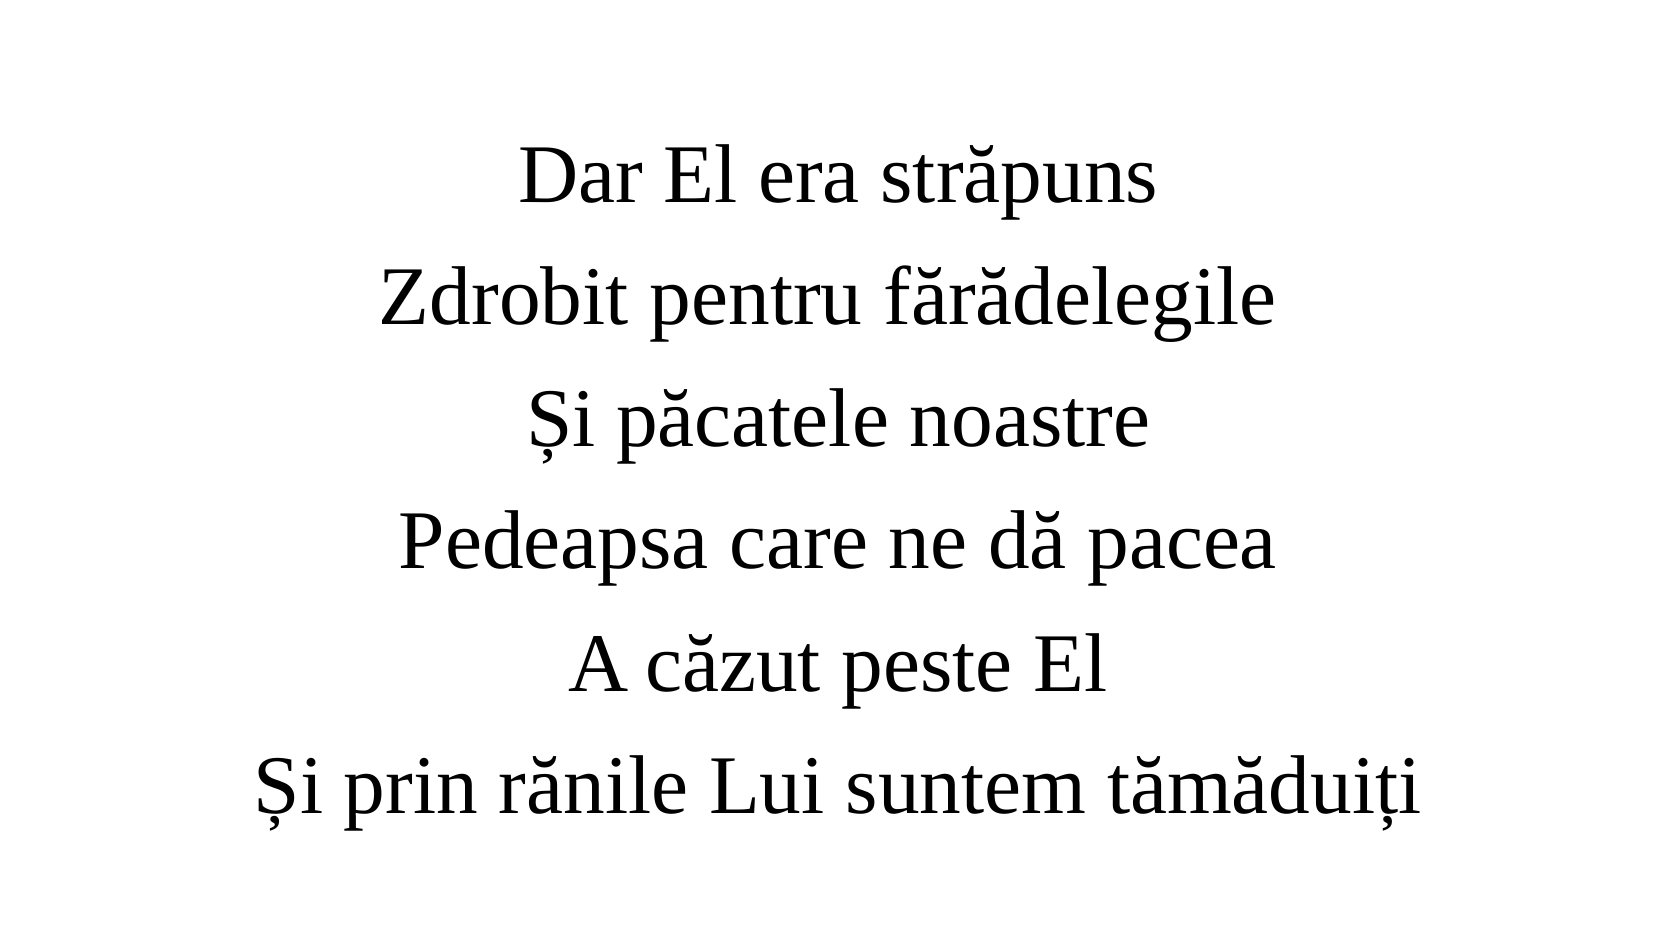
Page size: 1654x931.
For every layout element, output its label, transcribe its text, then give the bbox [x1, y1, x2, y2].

subtitle Dar El era străpuns Zdrobit pentru fărădelegile Și păcatele noastre Pedeapsa care ne dă pacea A căzut peste El Și prin rănile Lui suntem tămăduiți [177, 113, 1501, 836]
